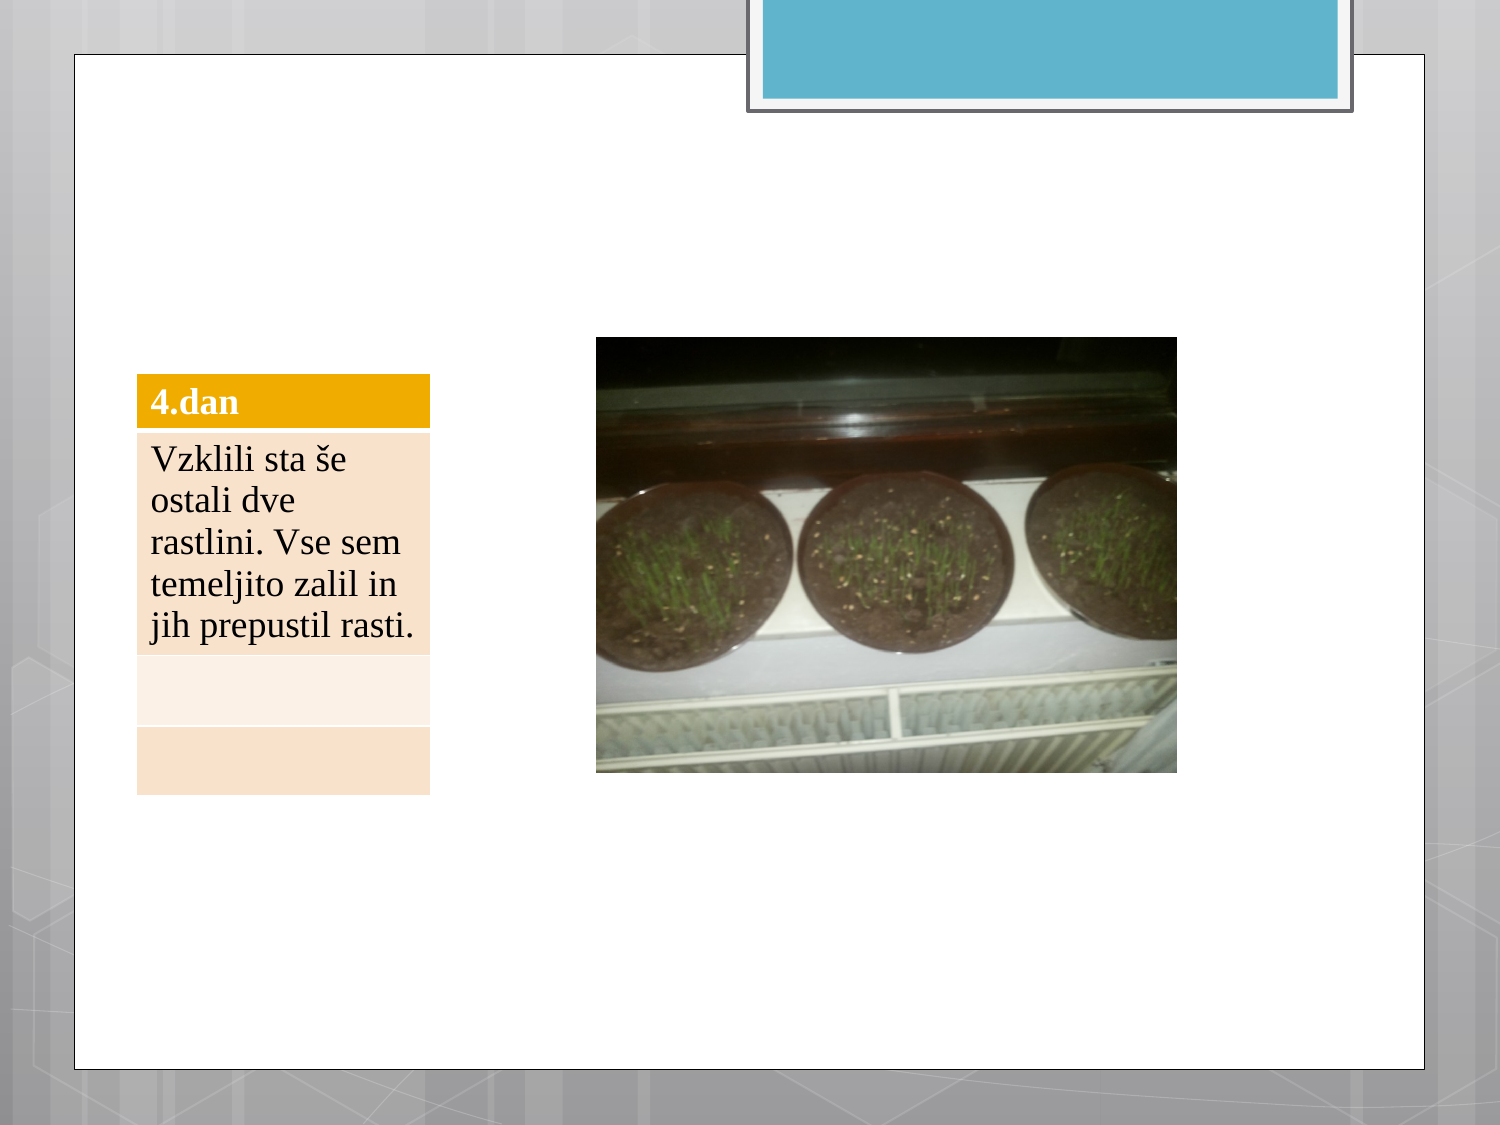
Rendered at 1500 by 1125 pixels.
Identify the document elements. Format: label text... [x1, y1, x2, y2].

table_cell Vzklili sta še ostali dve rastlini. Vse sem temeljito zalil in jih prepustil rasti. [137, 433, 430, 655]
table_cell [137, 656, 430, 725]
picture [596, 337, 1177, 773]
table_header 4.dan [137, 374, 430, 428]
table_cell [137, 727, 430, 795]
